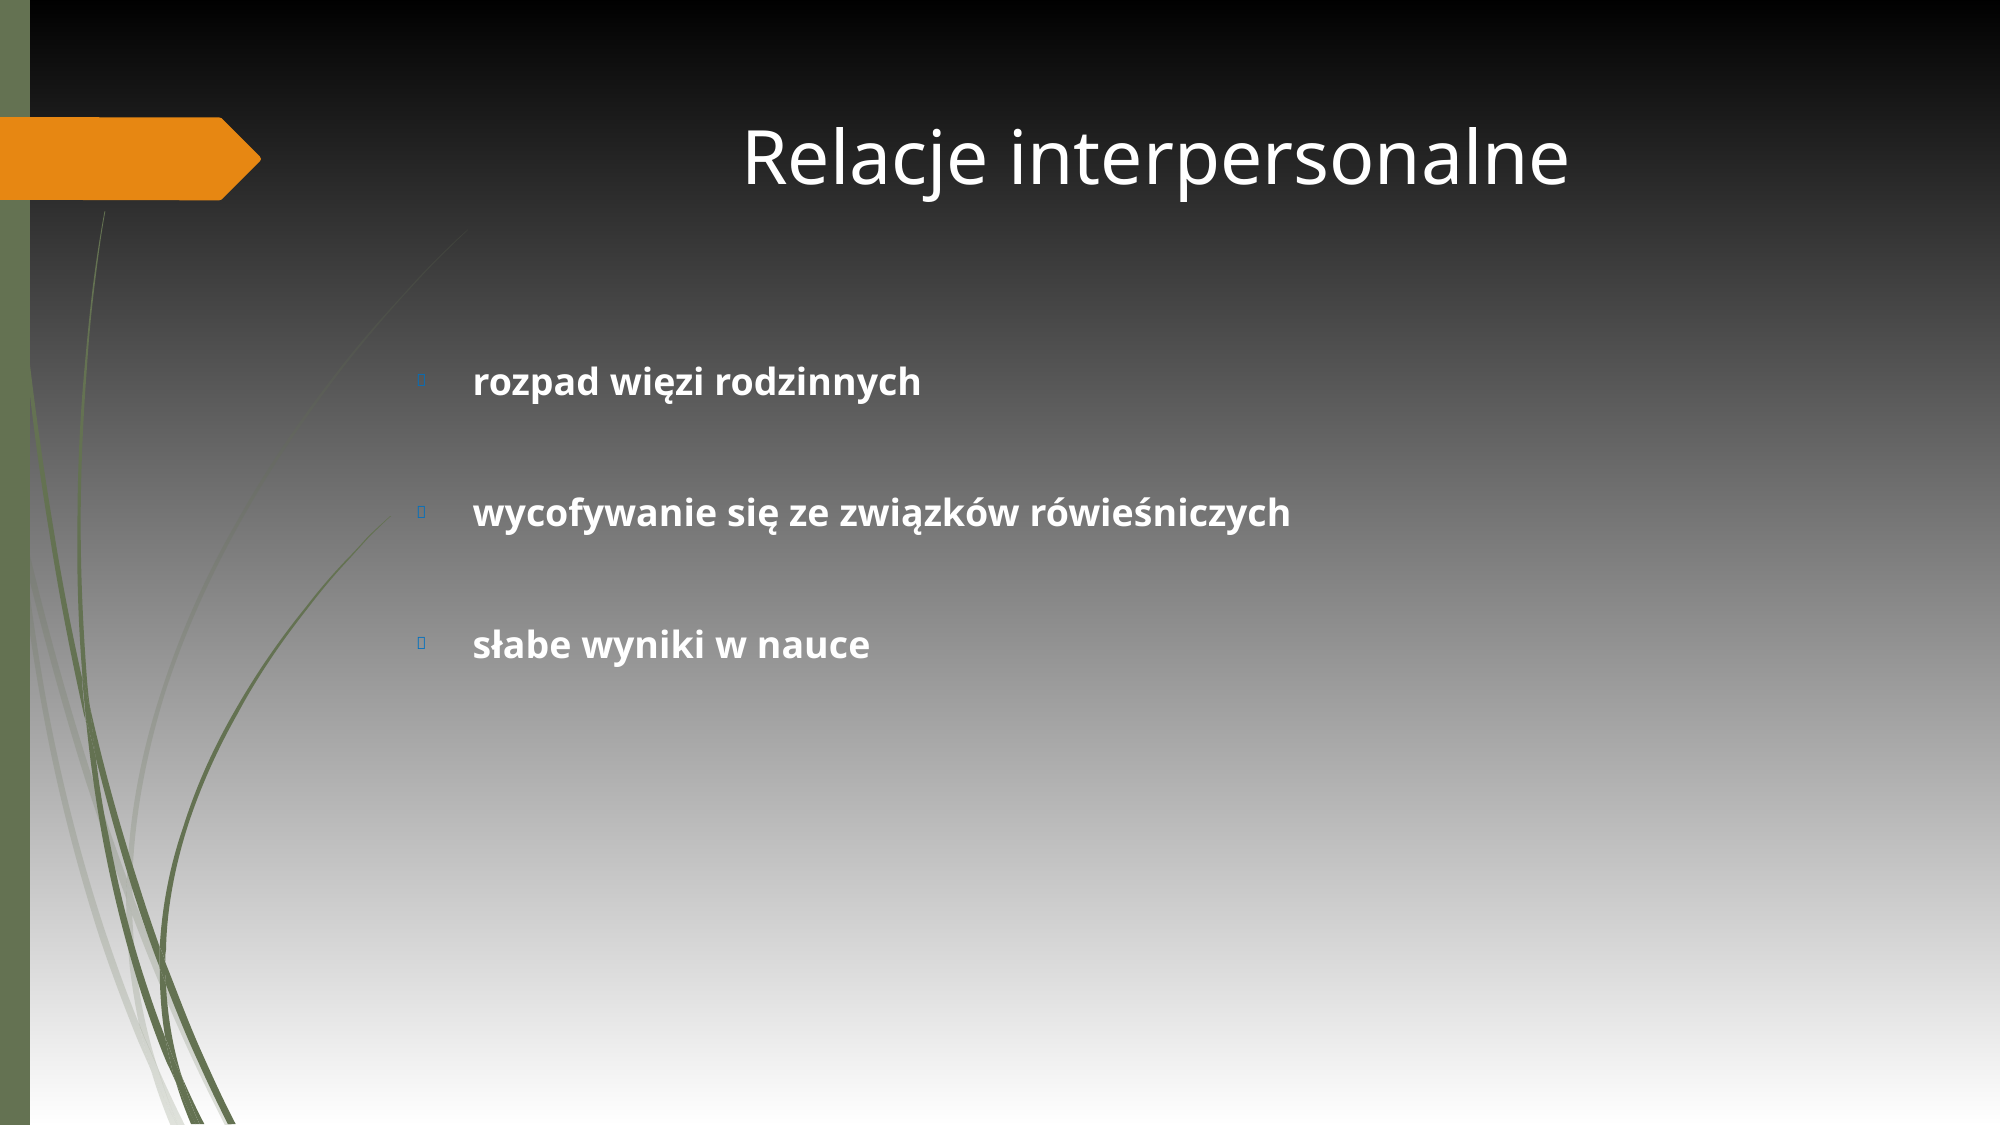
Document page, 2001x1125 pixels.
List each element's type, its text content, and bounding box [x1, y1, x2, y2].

title Relacje interpersonalne [425, 102, 1888, 313]
list rozpad więzi rodzinnych wycofywanie się ze związków rówieśniczych słabe wyniki w nauce [401, 350, 1865, 970]
